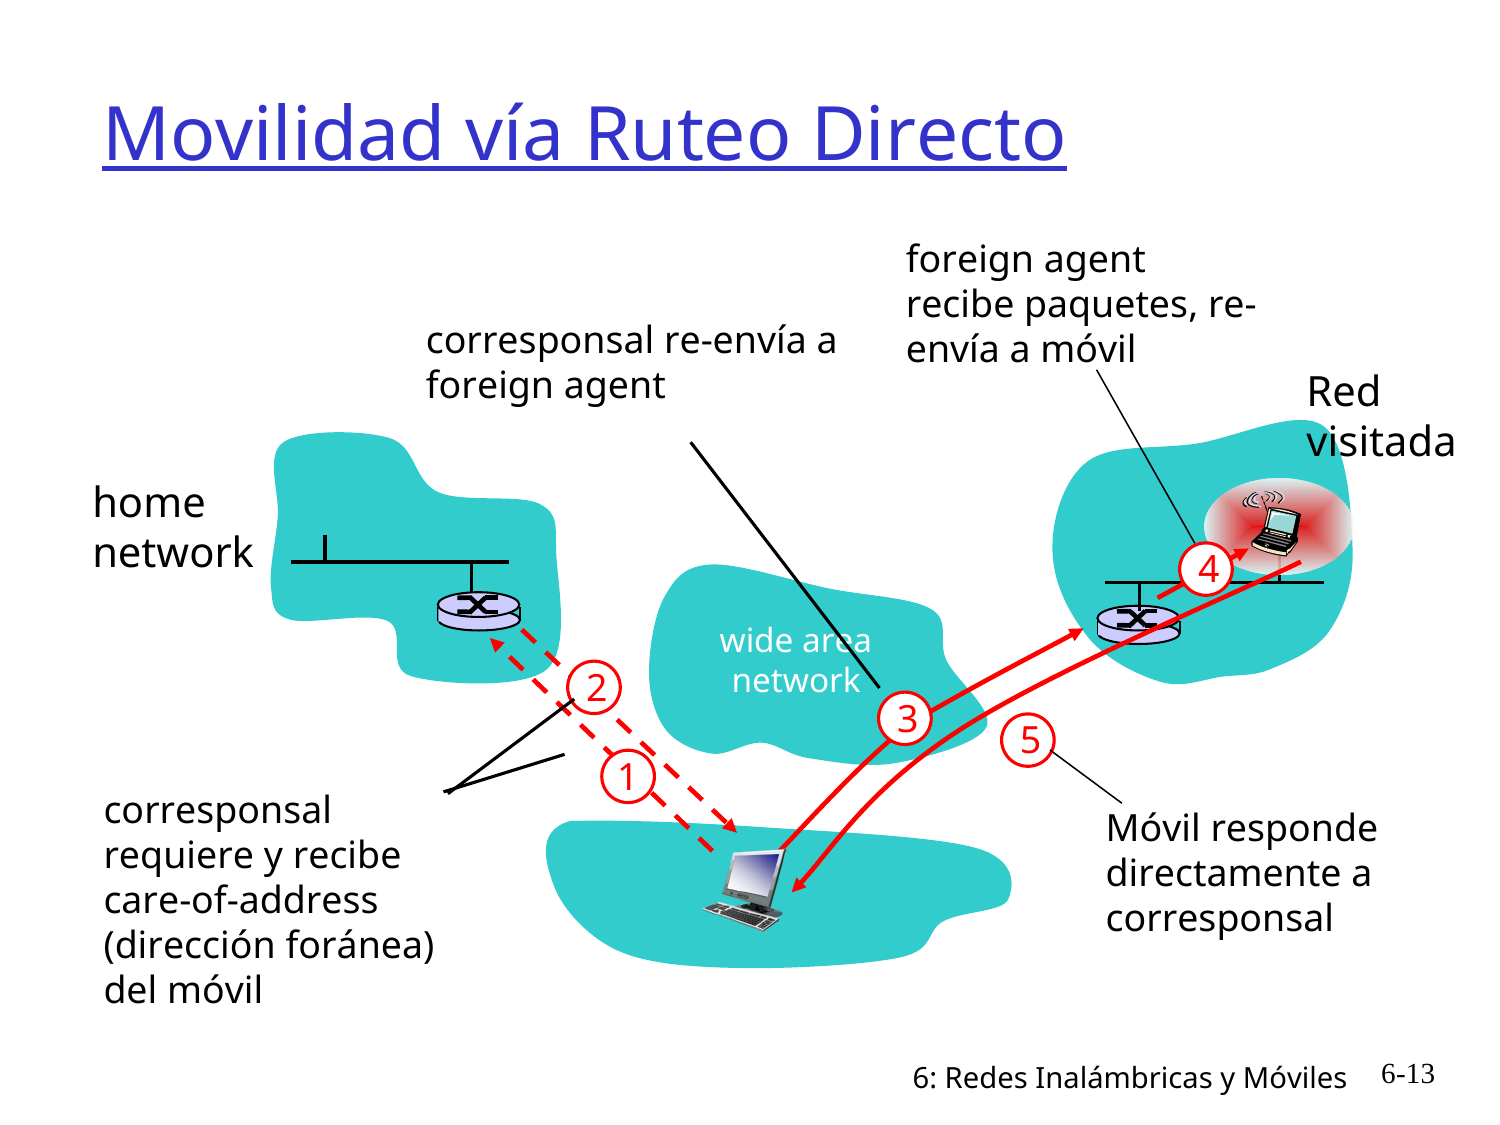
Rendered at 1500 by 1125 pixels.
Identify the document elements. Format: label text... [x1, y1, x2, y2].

text_box [1052, 447, 1189, 651]
text_box corresponsal requiere y recibe care-of-address (dirección foránea) del móvil [88, 777, 505, 1019]
text_box [1235, 584, 1245, 589]
text_box [1141, 584, 1211, 624]
text_box [545, 820, 1012, 969]
text_box [1268, 576, 1278, 581]
text_box 3 [882, 686, 934, 748]
text_box [649, 564, 882, 765]
text_box [1106, 420, 1355, 685]
text_box Móvil responde directamente a corresponsal [1090, 796, 1461, 948]
text_box [934, 692, 985, 743]
text_box corresponsal re-envía a foreign agent [411, 308, 870, 415]
title Movilidad vía Ruteo Directo [87, 37, 1363, 225]
text_box Red visitada [1291, 356, 1500, 473]
chart [1242, 489, 1302, 557]
text_box 1 [602, 744, 654, 806]
text_box 4 [1183, 537, 1235, 599]
text_box home network [77, 467, 388, 584]
text_box wide area network [677, 611, 915, 707]
text_box 2 [571, 655, 623, 717]
text_box [868, 748, 928, 765]
text_box [567, 674, 571, 699]
text_box [1001, 727, 1005, 753]
picture [681, 845, 788, 938]
text_box [927, 717, 988, 757]
text_box [801, 581, 967, 706]
text_box foreign agent recibe paquetes, re-envía a móvil [891, 227, 1275, 379]
text_box 5 [1005, 708, 1057, 770]
text_box [270, 432, 562, 684]
